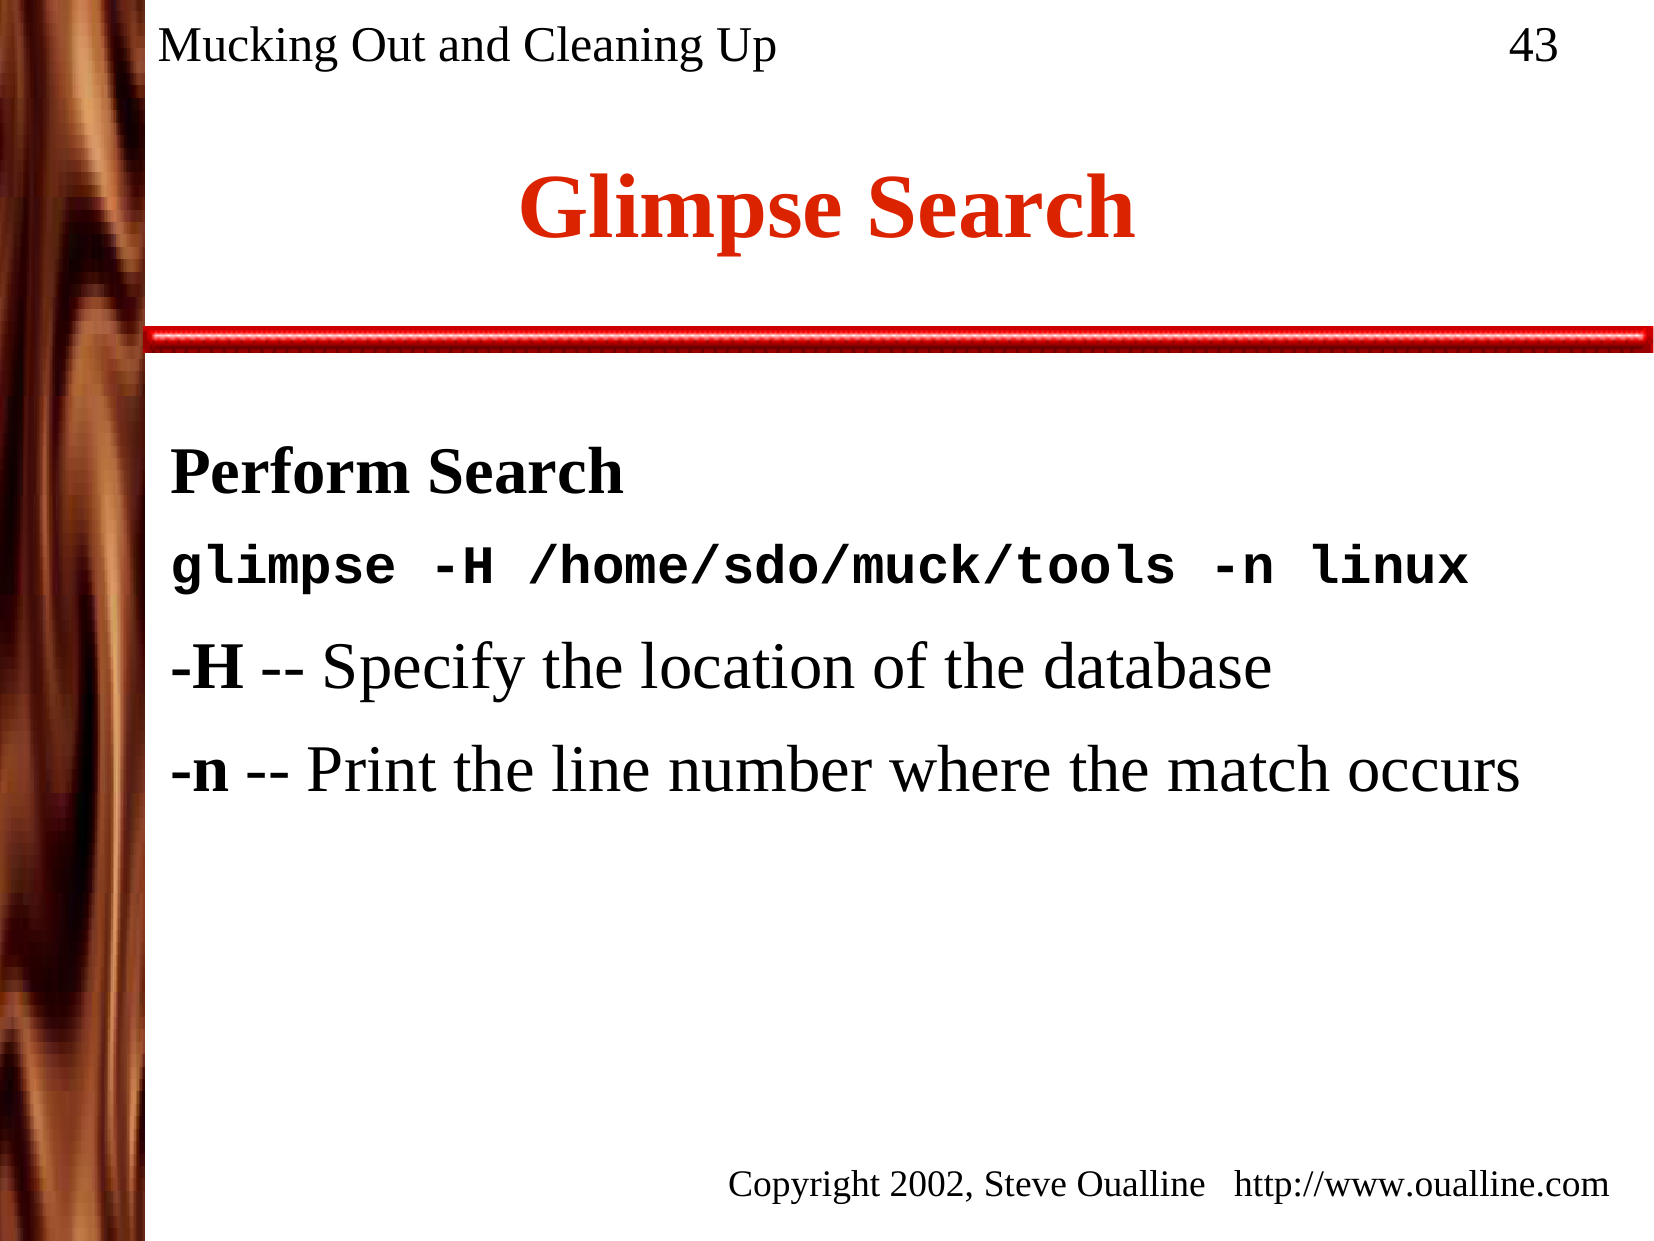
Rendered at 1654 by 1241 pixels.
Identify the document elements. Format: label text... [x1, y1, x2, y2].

picture [0, 0, 1654, 1241]
title Glimpse Search [121, 102, 1534, 310]
list Perform Search glimpse -H /home/sdo/muck/tools -n linux -H -- Specify the location of the database -n -- Print the line number where the match occurs [170, 344, 1534, 1107]
